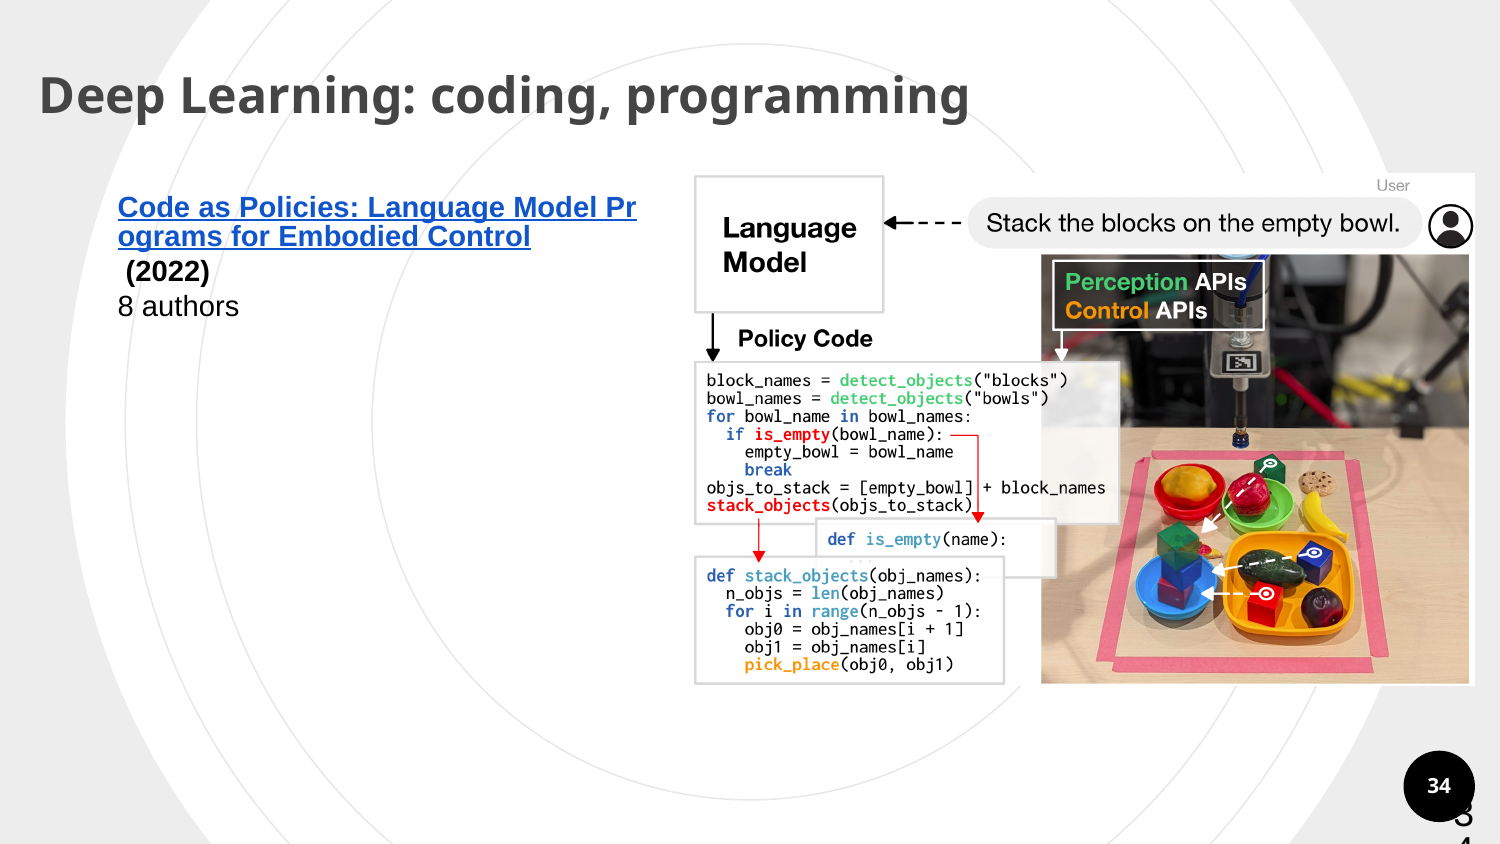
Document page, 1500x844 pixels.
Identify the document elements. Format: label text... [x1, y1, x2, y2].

text_box Deep Learning: coding, programming [38, 39, 1461, 149]
text_box Code as Policies: Language Model Programs for Embodied Control (2022) 8 authors [102, 173, 667, 441]
slide_number 1 [1403, 750, 1475, 823]
picture [691, 173, 1475, 686]
